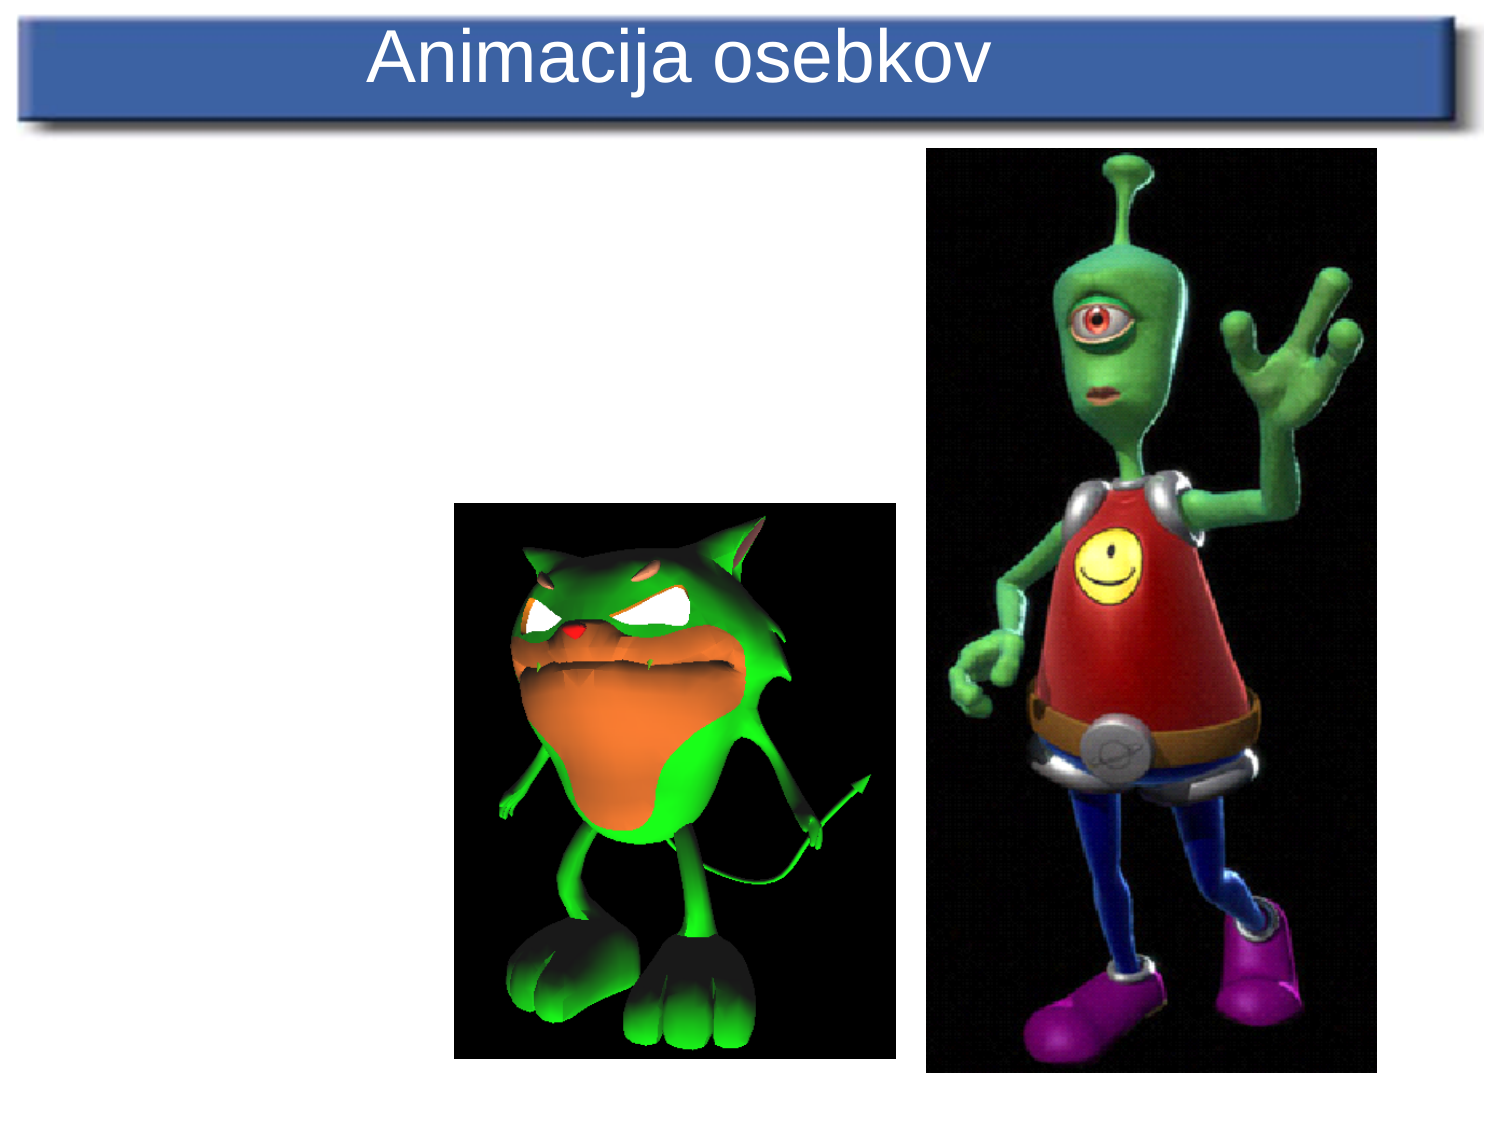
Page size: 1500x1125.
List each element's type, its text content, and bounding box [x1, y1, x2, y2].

picture [454, 503, 896, 1059]
text_box Animacija osebkov [0, 0, 1359, 106]
picture [926, 148, 1377, 1073]
picture [16, 13, 1484, 141]
